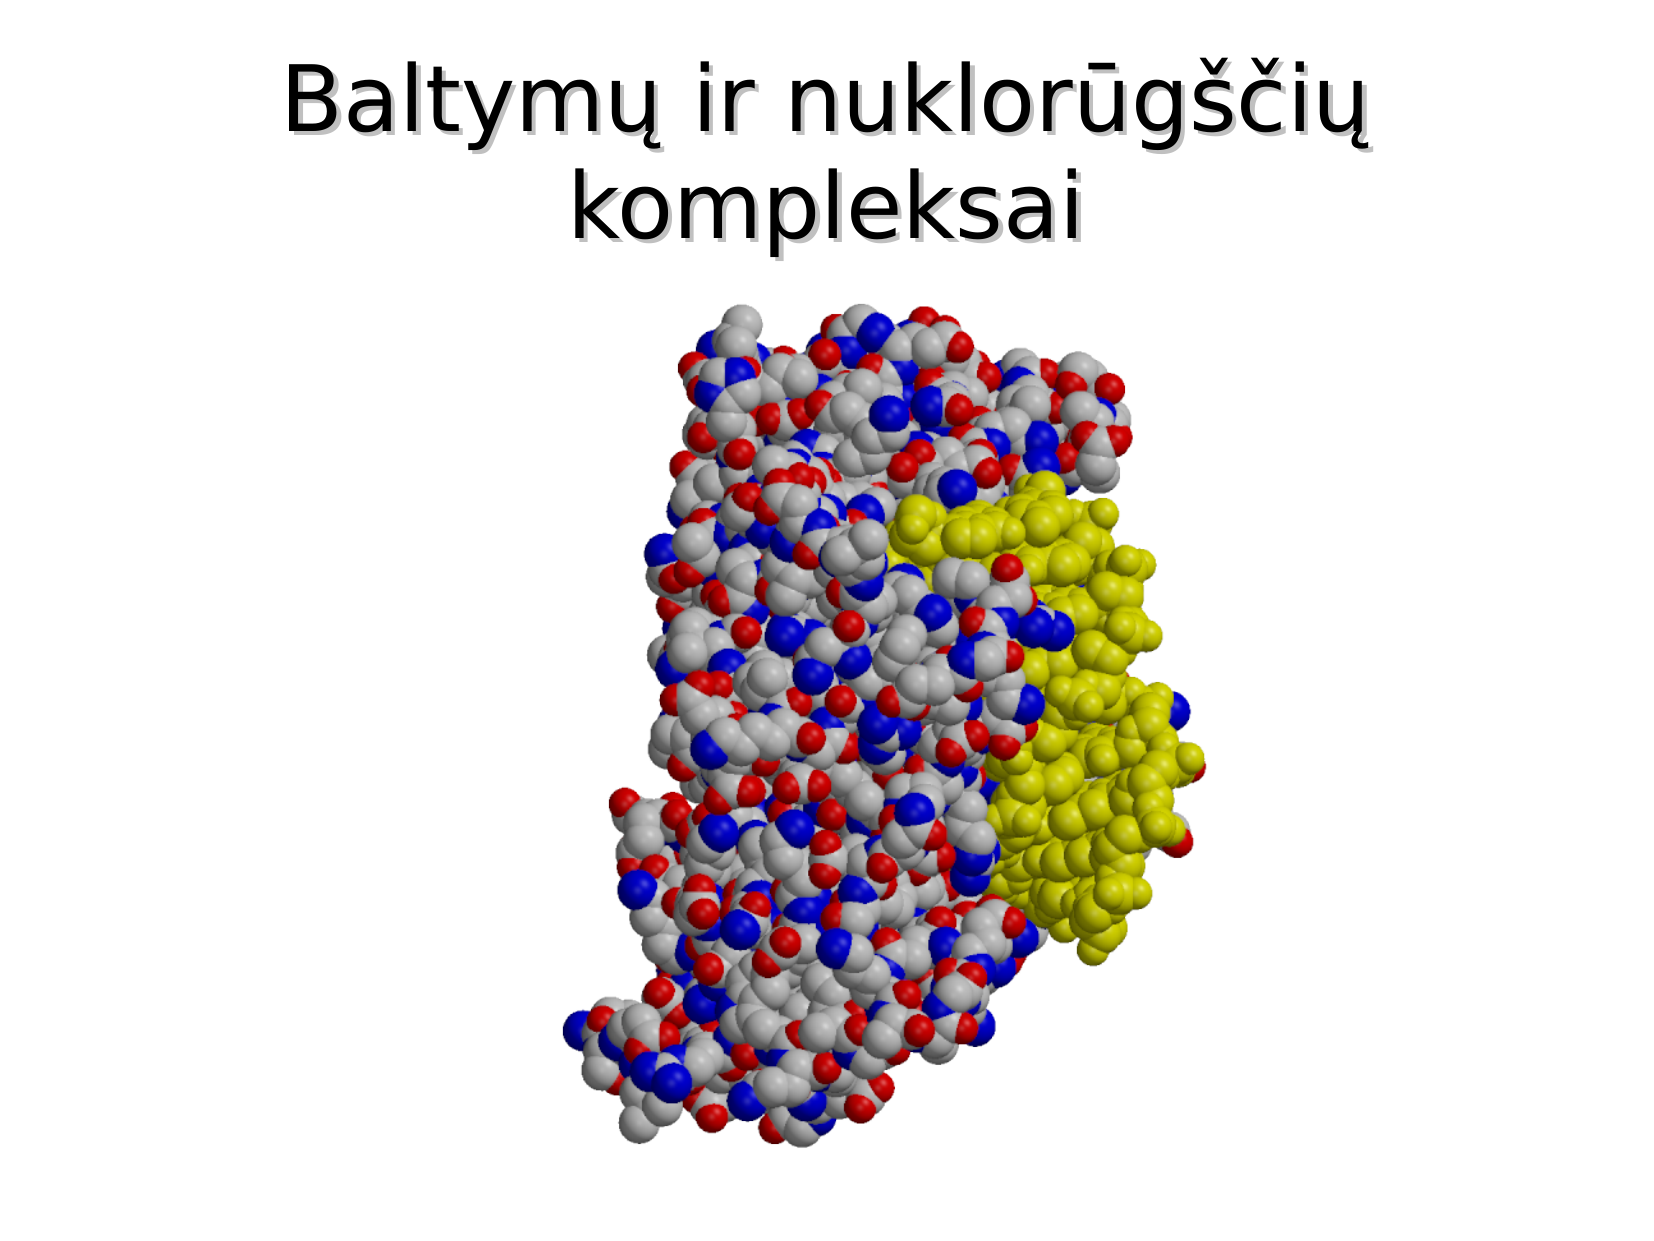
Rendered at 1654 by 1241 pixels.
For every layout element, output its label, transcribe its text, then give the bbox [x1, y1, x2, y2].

picture [559, 300, 1211, 1152]
title Baltymų ir nuklorūgščių kompleksai [82, 45, 1571, 261]
